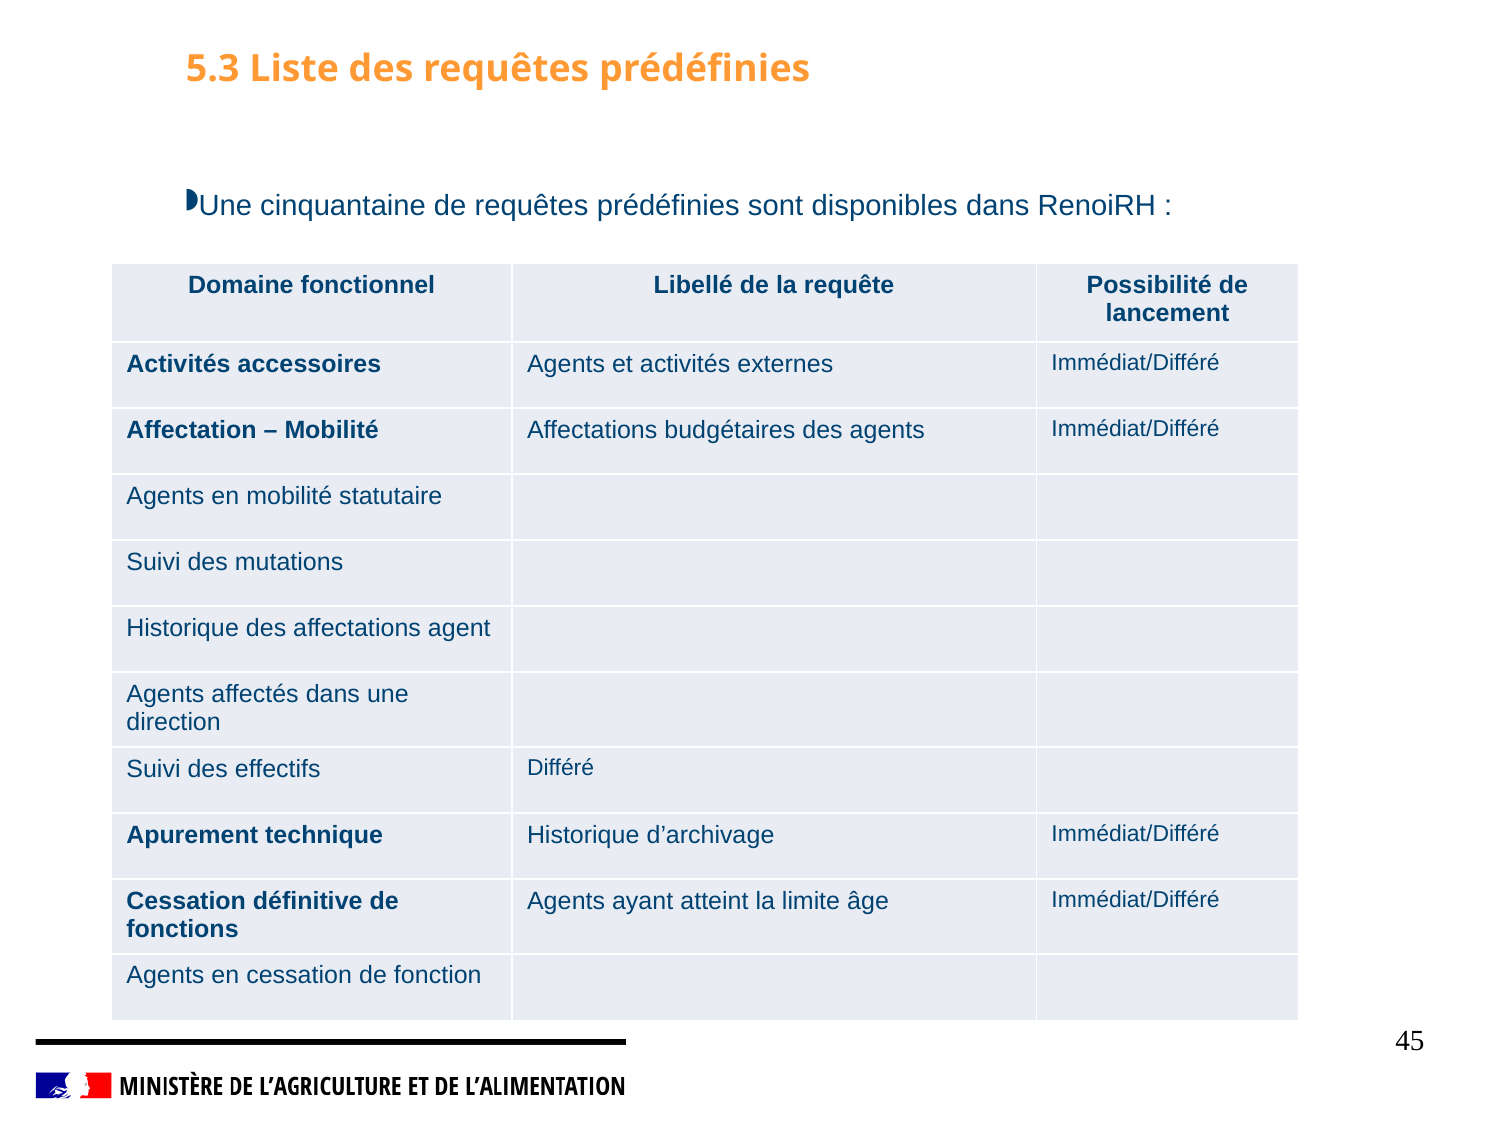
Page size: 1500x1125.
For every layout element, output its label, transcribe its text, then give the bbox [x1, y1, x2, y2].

table_header Libellé de la requête [513, 264, 1036, 341]
table_cell Apurement technique [112, 814, 511, 878]
table_header Domaine fonctionnel [112, 264, 511, 341]
table_cell [513, 475, 1036, 539]
table_cell [1037, 955, 1298, 1020]
table_cell Affectations budgétaires des agents [513, 409, 1036, 473]
table_cell Historique des affectations agent [112, 607, 511, 671]
table_cell Agents affectés dans une direction [112, 673, 511, 746]
table_cell [513, 955, 1036, 1020]
table_cell Activités accessoires [112, 343, 511, 407]
table_cell Cessation définitive de fonctions [112, 880, 511, 953]
table_cell Historique d’archivage [513, 814, 1036, 878]
table_cell Agents en cessation de fonction [112, 955, 511, 1020]
table_cell Suivi des effectifs [112, 748, 511, 812]
table_cell Immédiat/Différé [1037, 343, 1298, 407]
table_cell Affectation – Mobilité [112, 409, 511, 473]
table_header Possibilité de lancement [1037, 264, 1298, 341]
table_cell Immédiat/Différé [1037, 409, 1298, 473]
table_cell Agents ayant atteint la limite âge [513, 880, 1036, 953]
picture [35, 1039, 626, 1099]
table_cell Immédiat/Différé [1037, 814, 1298, 878]
table_cell Agents en mobilité statutaire [112, 475, 511, 539]
table_cell Agents et activités externes [513, 343, 1036, 407]
table_cell [1037, 673, 1298, 746]
table_cell [513, 541, 1036, 605]
table_cell [1037, 541, 1298, 605]
table_cell Suivi des mutations [112, 541, 511, 605]
table_cell [1037, 607, 1298, 671]
table_cell [1037, 475, 1298, 539]
table_cell [1037, 748, 1298, 812]
table_cell Différé [513, 748, 1036, 812]
table_cell Immédiat/Différé [1037, 880, 1298, 953]
text_box 5.3 Liste des requêtes prédéfinies [171, 36, 1458, 142]
text_box Une cinquantaine de requêtes prédéfinies sont disponibles dans RenoiRH : [171, 178, 1458, 1035]
table_cell [513, 673, 1036, 746]
table_cell [513, 607, 1036, 671]
